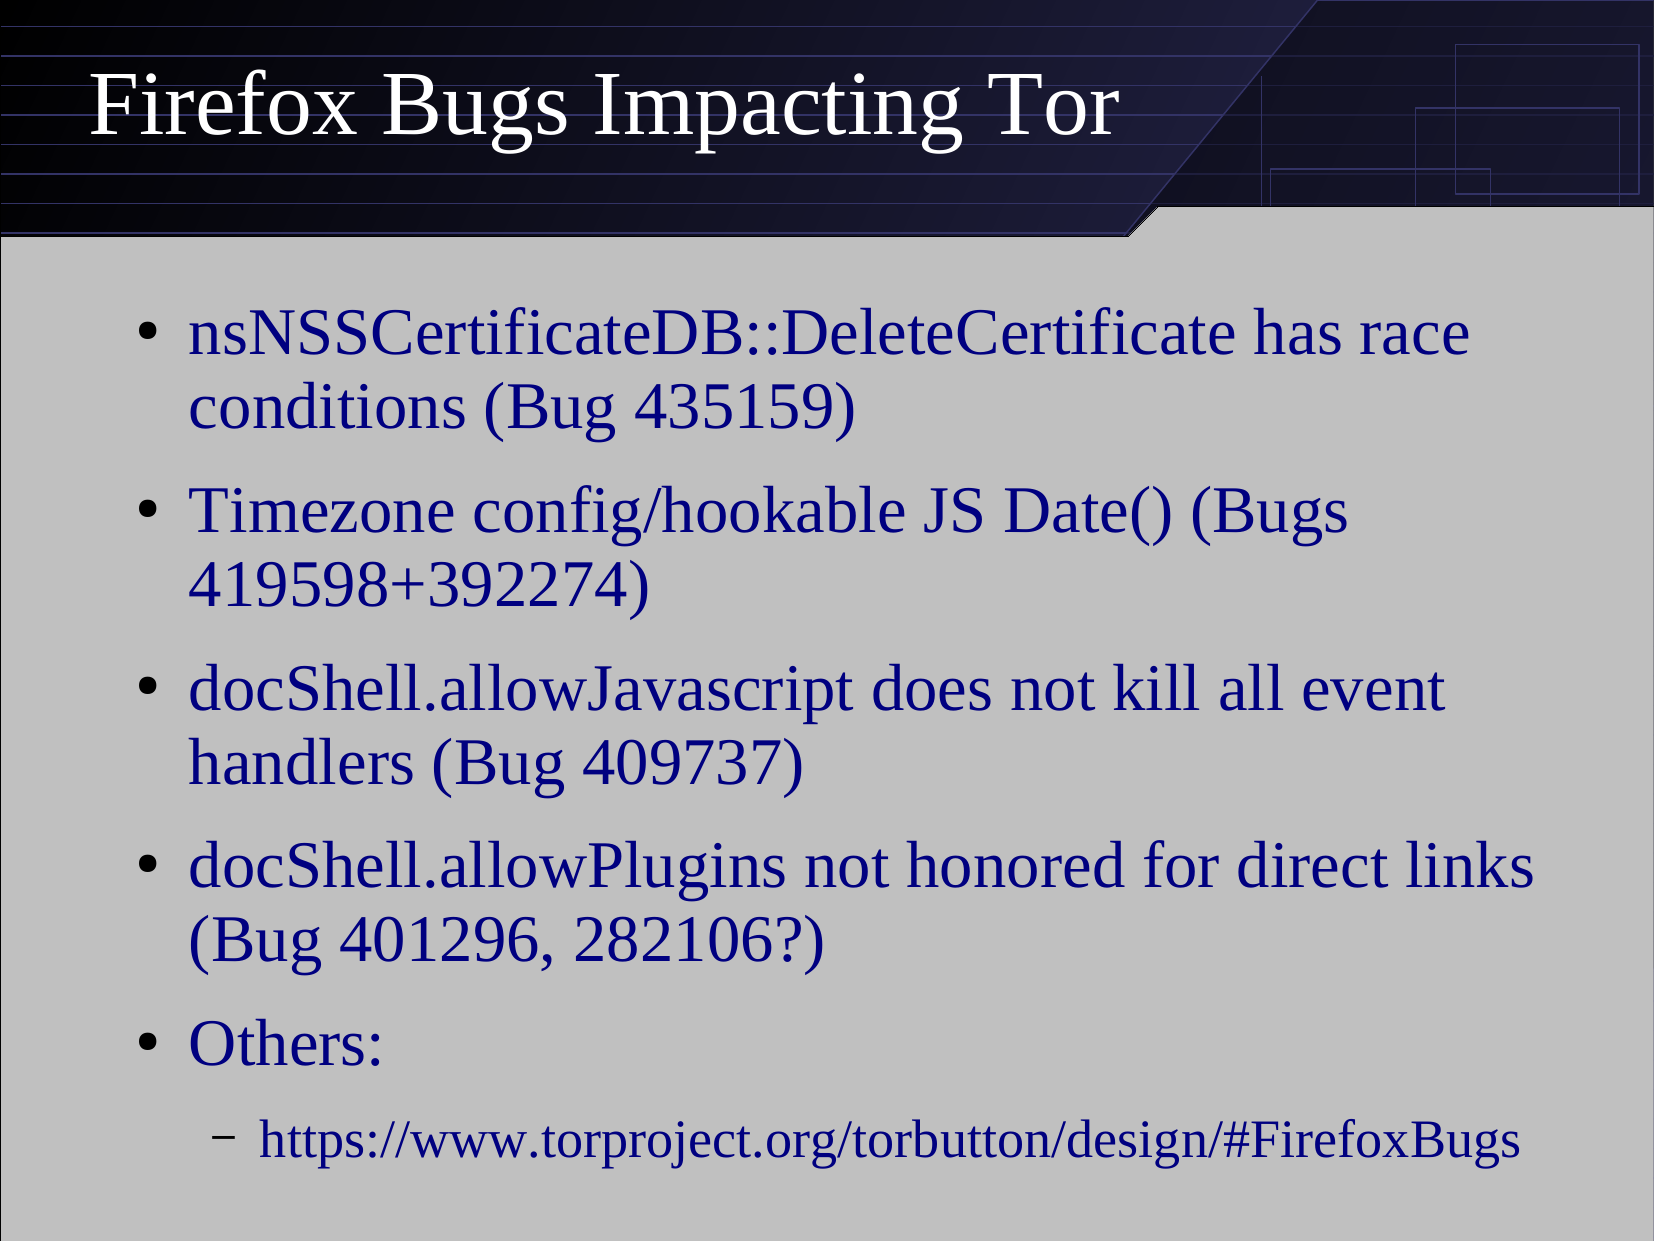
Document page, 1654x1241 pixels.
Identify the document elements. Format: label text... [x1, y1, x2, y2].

title Firefox Bugs Impacting Tor [88, 0, 1501, 208]
list nsNSSCertificateDB::DeleteCertificate has race conditions (Bug 435159) Timezone config/hookable JS Date() (Bugs 419598+392274) docShell.allowJavascript does not kill all event handlers (Bug 409737) docShell.allowPlugins not honored for direct links (Bug 401296, 282106?) Others: https://www.torproject.org/torbutton/design/#FirefoxBugs [118, 295, 1565, 1184]
